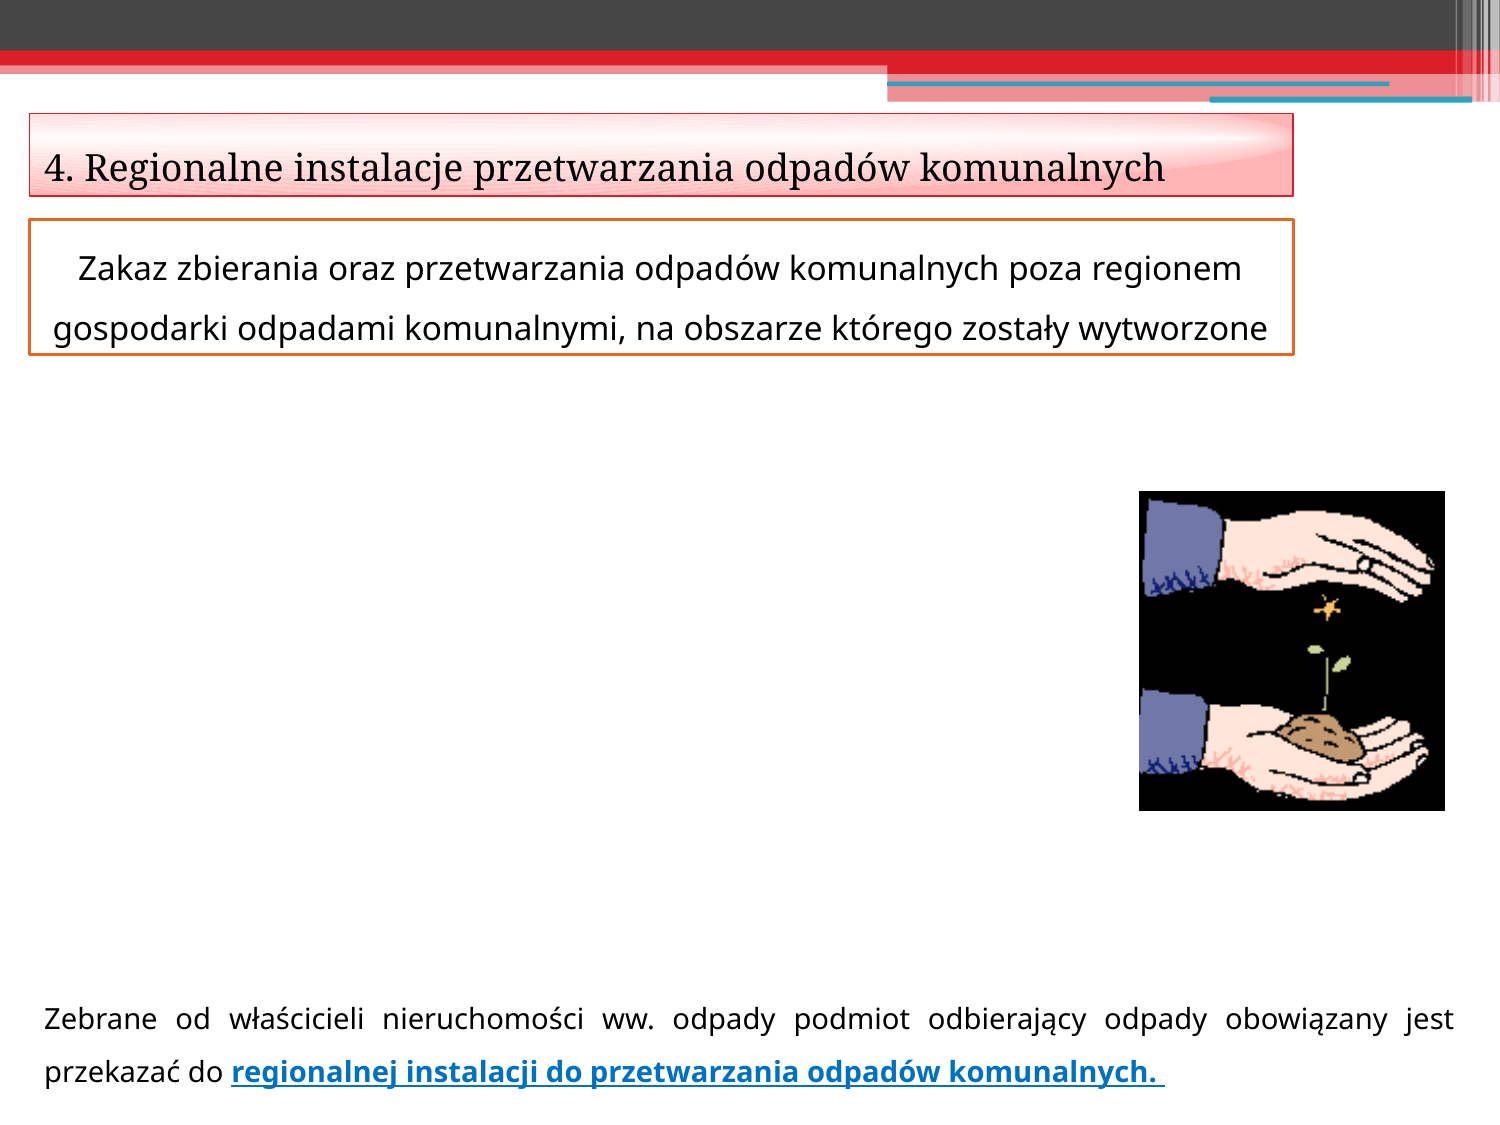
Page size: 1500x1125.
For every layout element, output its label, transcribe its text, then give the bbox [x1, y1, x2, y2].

text_box Zakaz zbierania oraz przetwarzania odpadów komunalnych poza regionem gospodarki odpadami komunalnymi, na obszarze którego zostały wytworzone [29, 219, 1294, 355]
text_box 4. Regionalne instalacje przetwarzania odpadów komunalnych [29, 113, 1294, 196]
text_box Zebrane od właścicieli nieruchomości ww. odpady podmiot odbierający odpady obowiązany jest przekazać do regionalnej instalacji do przetwarzania odpadów komunalnych. [29, 975, 1471, 1096]
picture [29, 373, 1445, 975]
